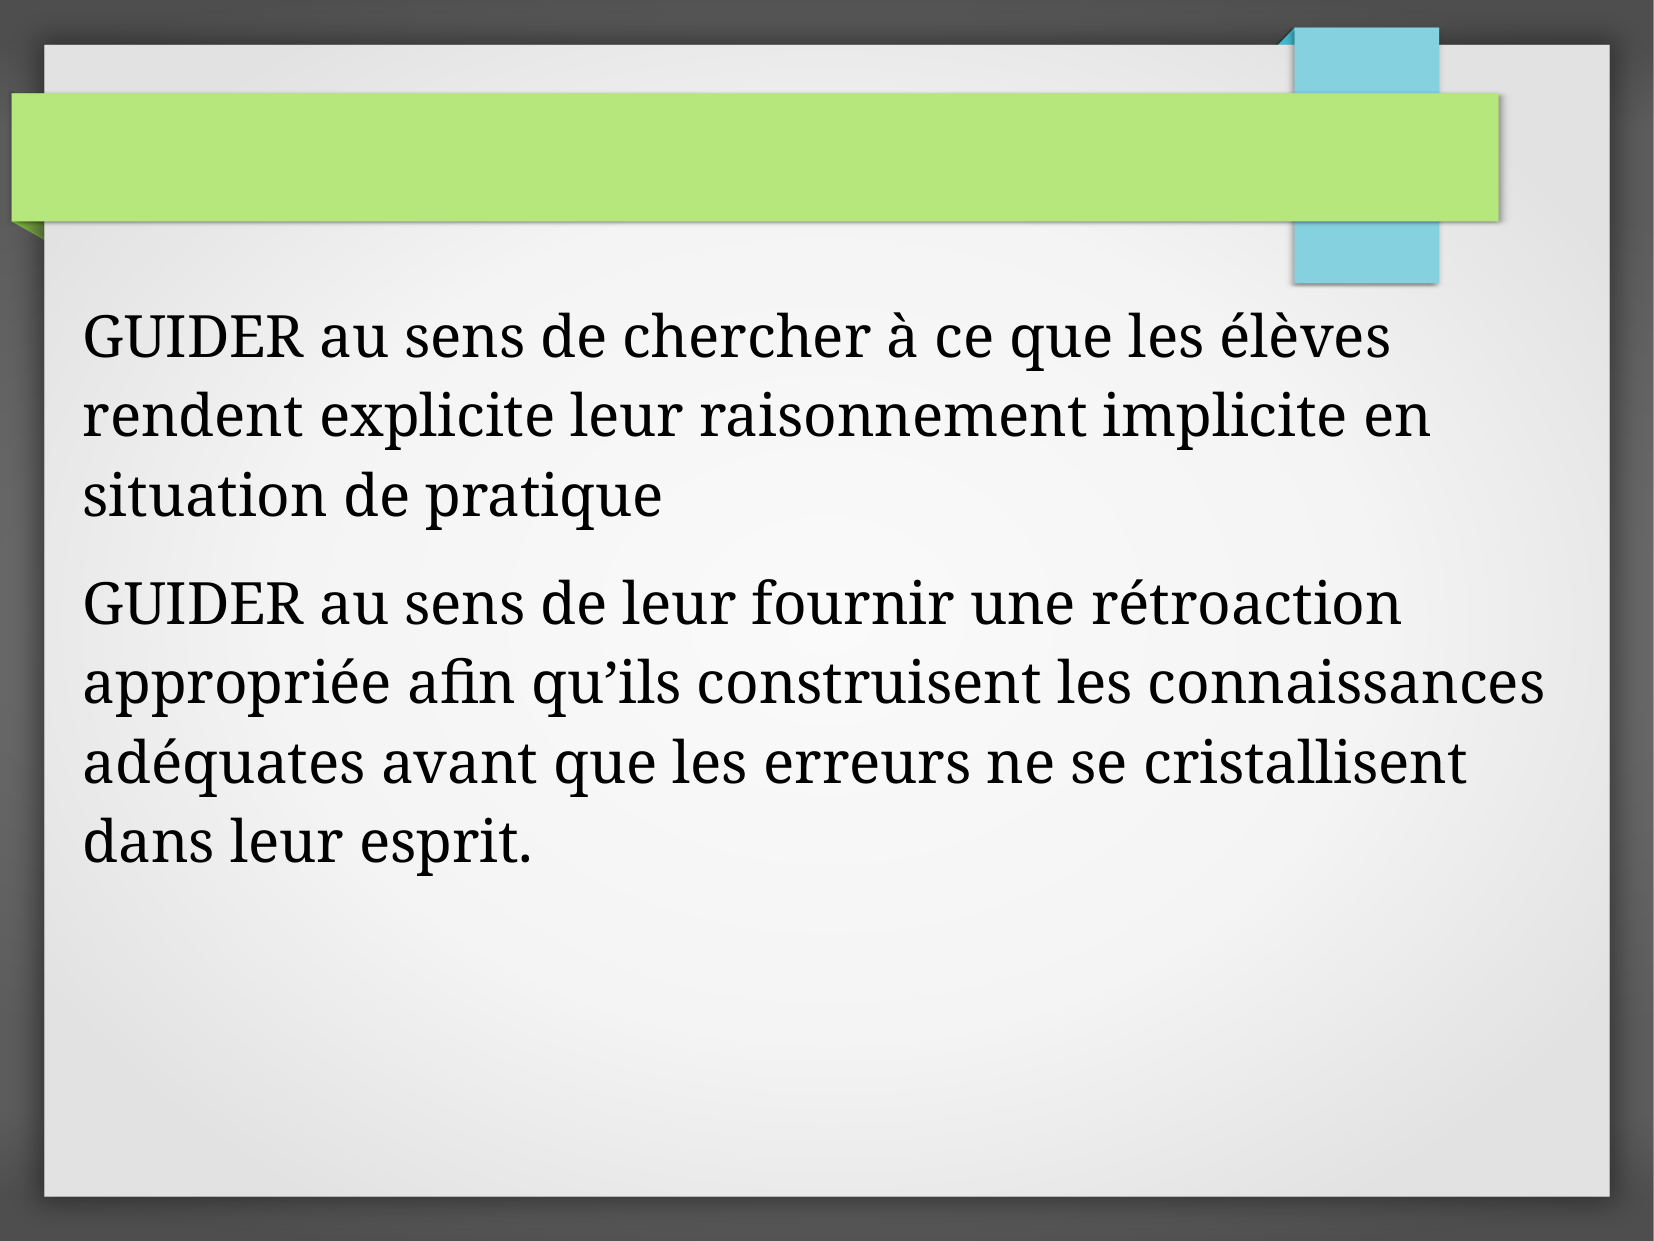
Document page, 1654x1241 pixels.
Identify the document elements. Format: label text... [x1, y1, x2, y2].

list GUIDER au sens de chercher à ce que les élèves rendent explicite leur raisonnement implicite en situation de pratique GUIDER au sens de leur fournir une rétroaction appropriée afin qu’ils construisent les connaissances adéquates avant que les erreurs ne se cristallisent dans leur esprit. [82, 295, 1571, 1015]
picture [0, 0, 1654, 1241]
